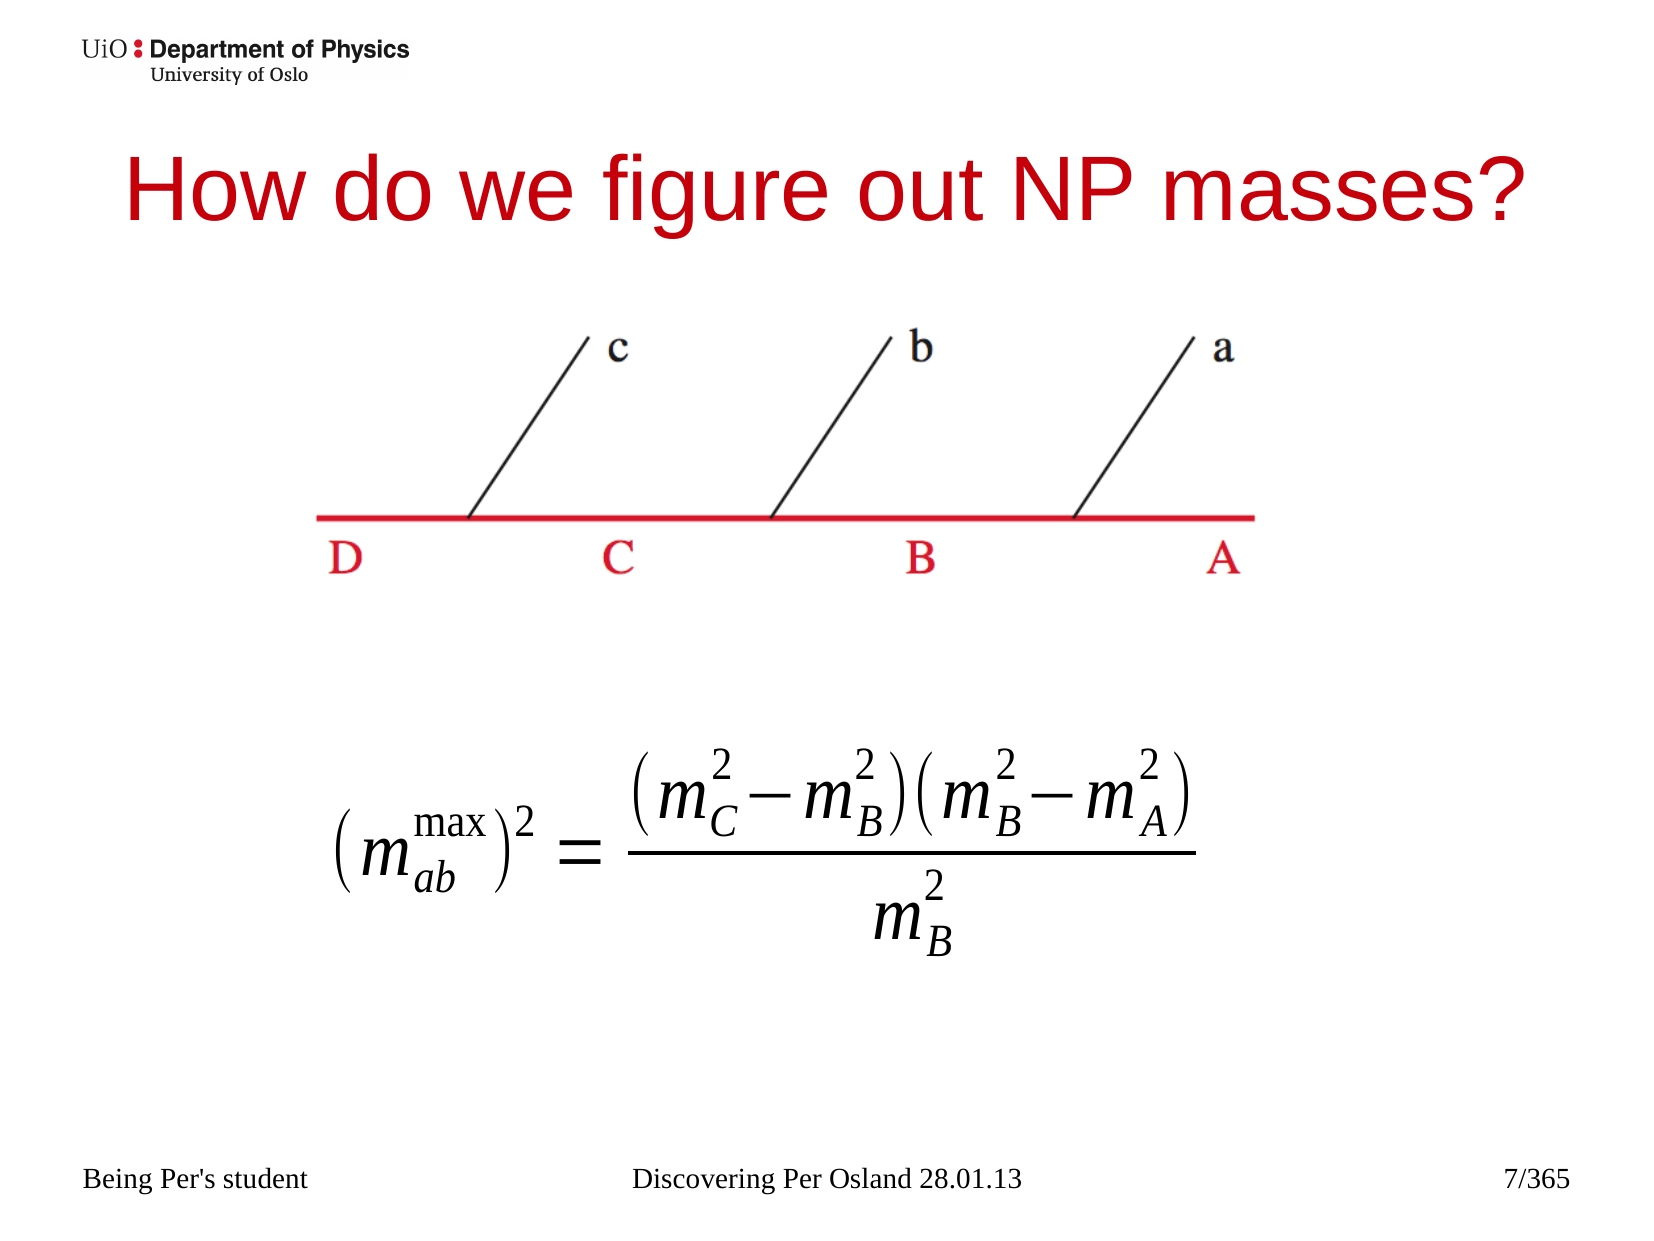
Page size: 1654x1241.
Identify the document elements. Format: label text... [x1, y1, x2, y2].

chart [321, 738, 1209, 968]
picture [268, 288, 1322, 625]
title How do we figure out NP masses? [82, 84, 1571, 292]
picture [80, 37, 413, 86]
